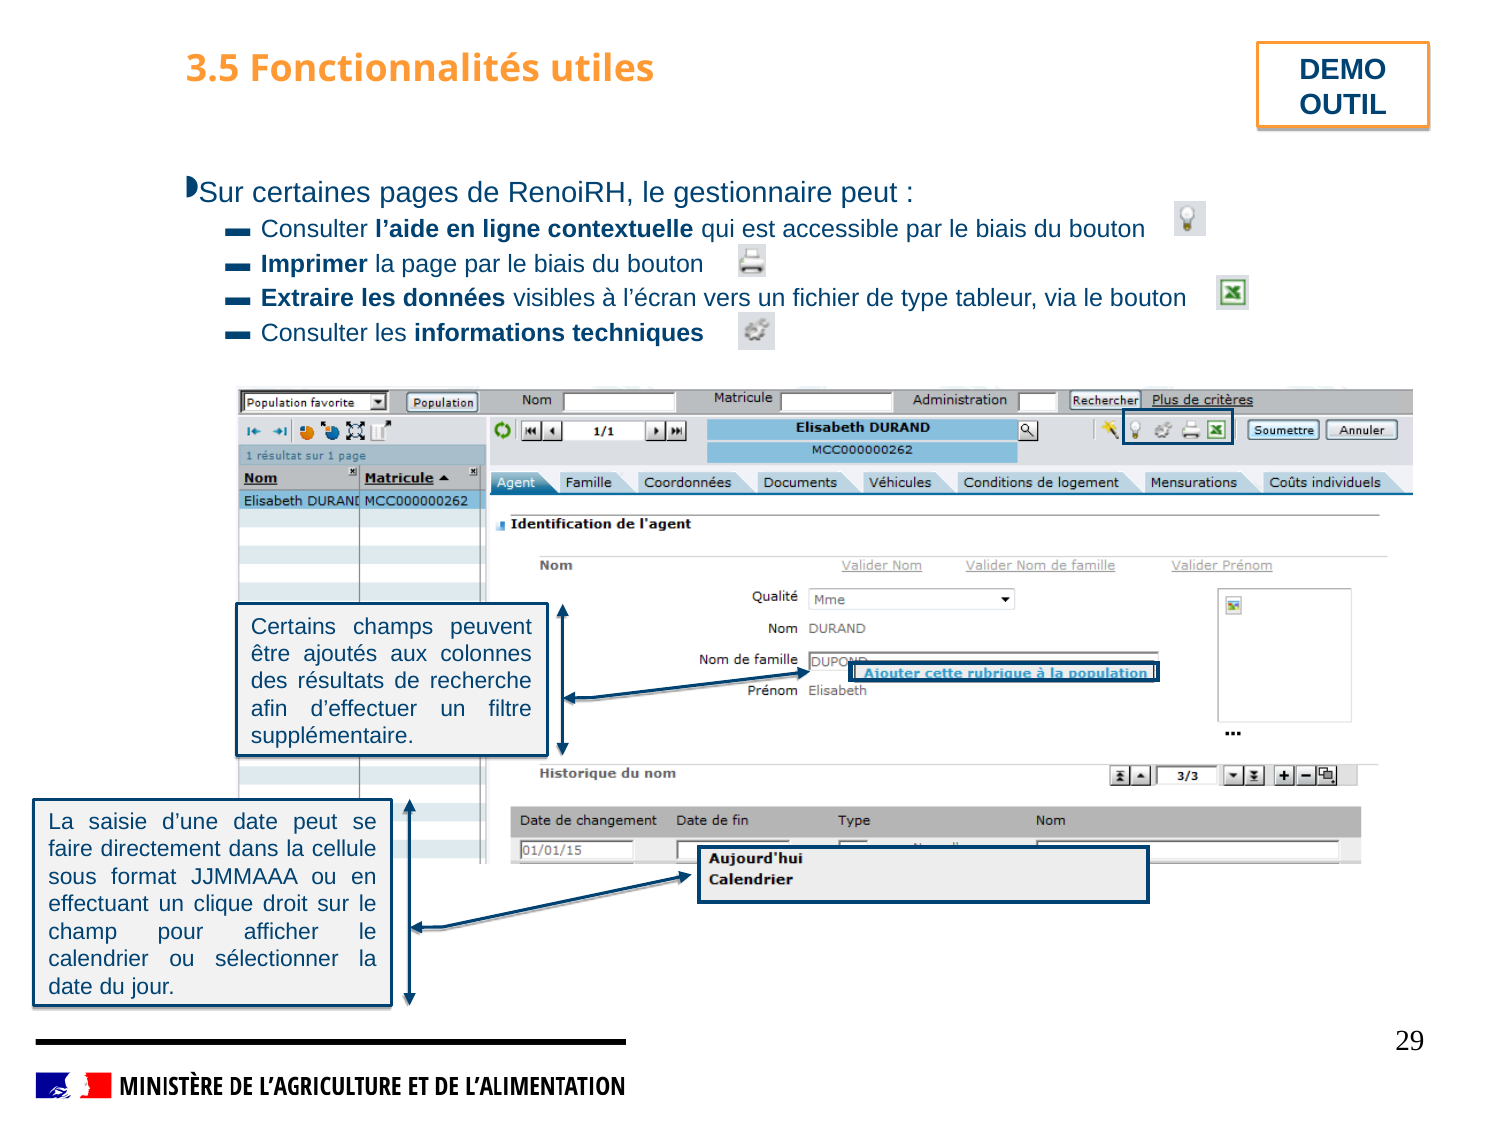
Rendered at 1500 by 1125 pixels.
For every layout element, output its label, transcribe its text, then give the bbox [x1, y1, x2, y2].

text_box DEMO OUTIL [1257, 42, 1429, 127]
text_box Certains champs peuvent être ajoutés aux colonnes des résultats de recherche afin d’effectuer un filtre supplémentaire. [236, 604, 547, 755]
picture [1174, 201, 1206, 236]
picture [35, 1039, 626, 1099]
picture [701, 849, 1146, 900]
picture [738, 244, 766, 277]
picture [1216, 275, 1249, 310]
picture [738, 312, 775, 350]
text_box Sur certaines pages de RenoiRH, le gestionnaire peut : Consulter l’aide en ligne contextuelle qui est accessible par le biais du bouton Imprimer la page par le biais du bouton Extraire les données visibles à l’écran vers un fichier de type tableur, via le bouton Consulter les informations techniques [171, 160, 1458, 1017]
text_box La saisie d’une date peut se faire directement dans la cellule sous format JJMMAAA ou en effectuant un clique droit sur le champ pour afficher le calendrier ou sélectionner la date du jour. [33, 799, 392, 1005]
picture [236, 386, 1413, 864]
text_box 3.5 Fonctionnalités utiles [171, 36, 1458, 142]
